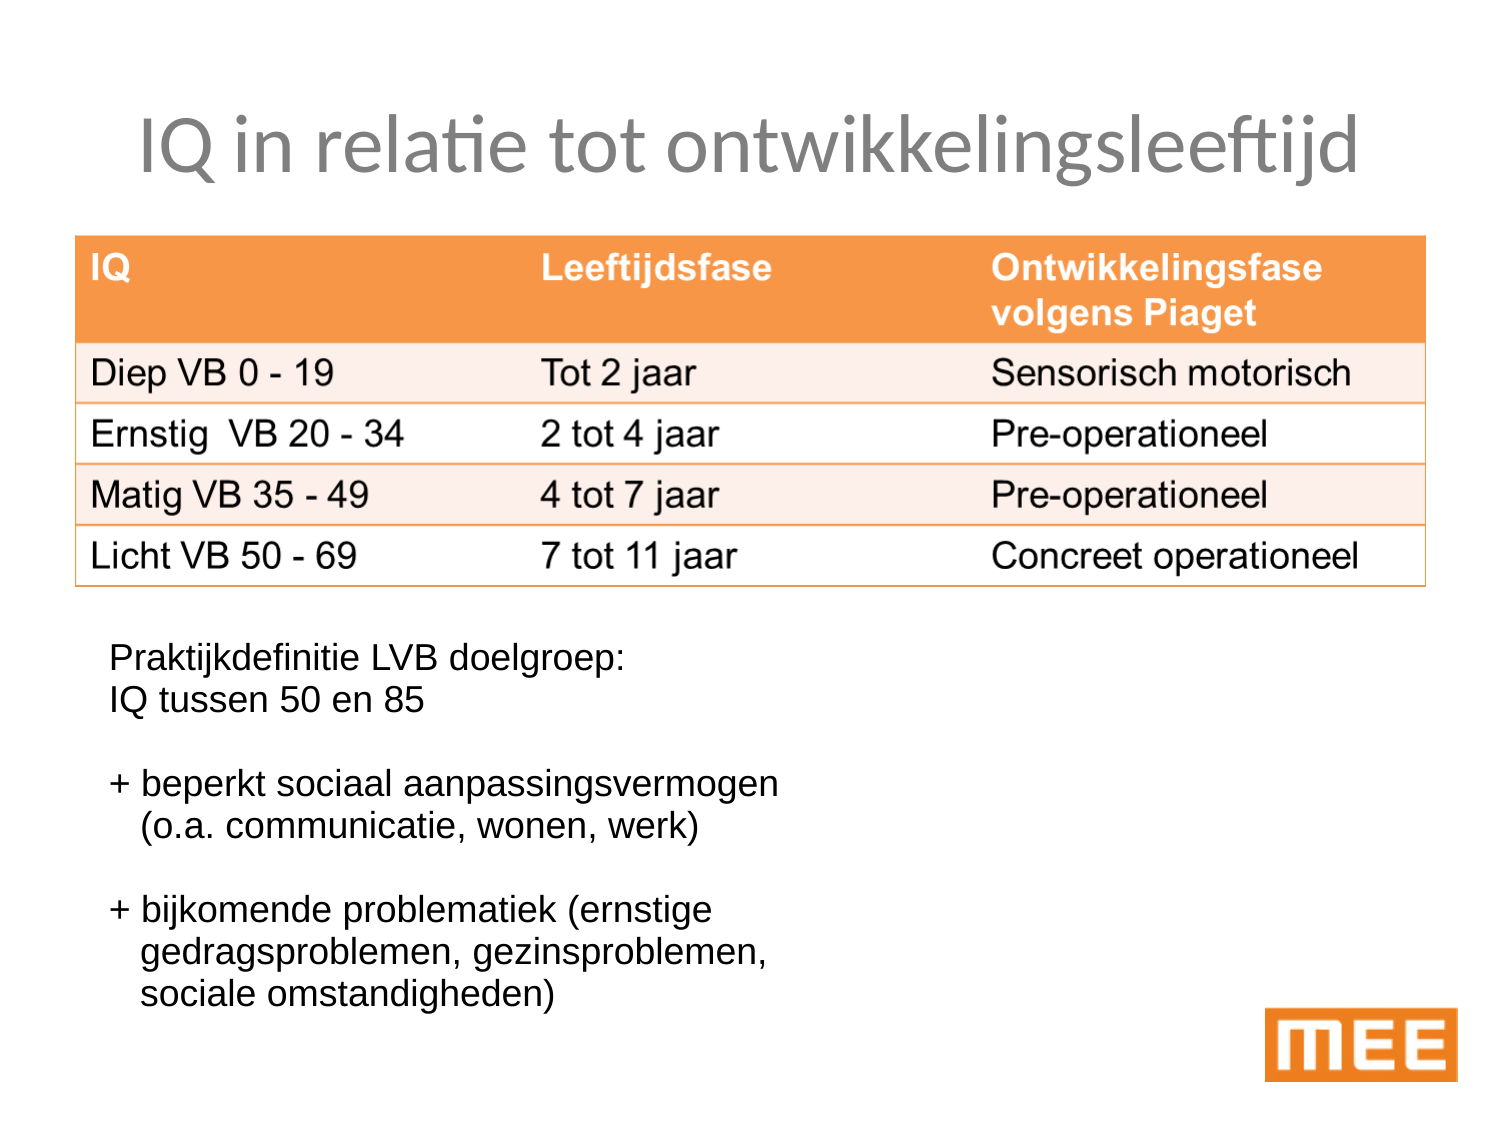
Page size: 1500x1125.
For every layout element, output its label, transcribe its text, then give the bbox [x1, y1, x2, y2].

picture [75, 232, 1426, 601]
title IQ in relatie tot ontwikkelingsleeftijd [75, 45, 1426, 232]
picture [1265, 1007, 1458, 1082]
text_box Praktijkdefinitie LVB doelgroep: IQ tussen 50 en 85 + beperkt sociaal aanpassingsvermogen (o.a. communicatie, wonen, werk) + bijkomende problematiek (ernstige gedragsproblemen, gezinsproblemen, sociale omstandigheden) [93, 629, 833, 1054]
